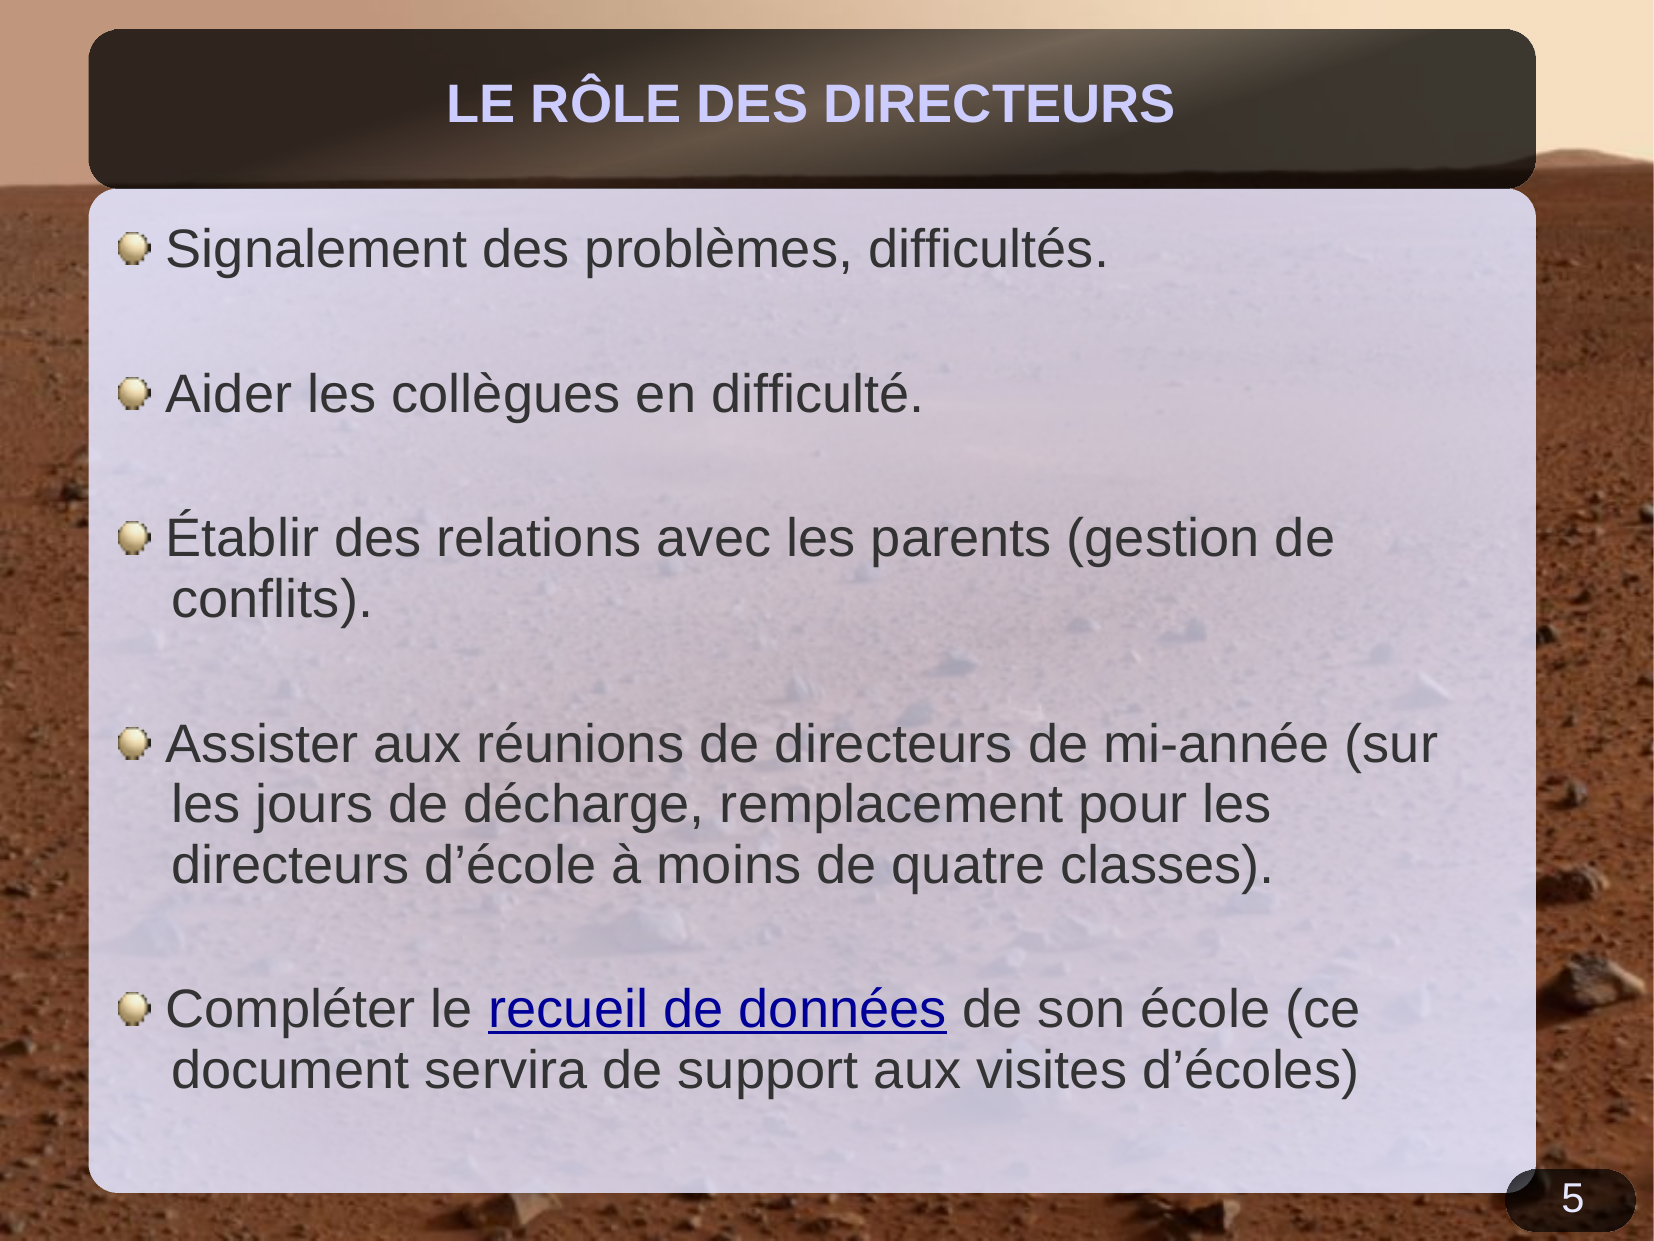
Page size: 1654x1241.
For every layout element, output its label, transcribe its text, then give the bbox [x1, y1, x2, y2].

title LE RÔLE DES DIRECTEURS [118, 59, 1506, 148]
list Signalement des problèmes, difficultés. Aider les collègues en difficulté. Établir des relations avec les parents (gestion de conflits). Assister aux réunions de directeurs de mi-année (sur les jours de décharge, remplacement pour les directeurs d’école à moins de quatre classes). Compléter le recueil de données de son école (ce document servira de support aux visites d’écoles) [118, 218, 1477, 1164]
picture [0, 0, 1654, 1241]
